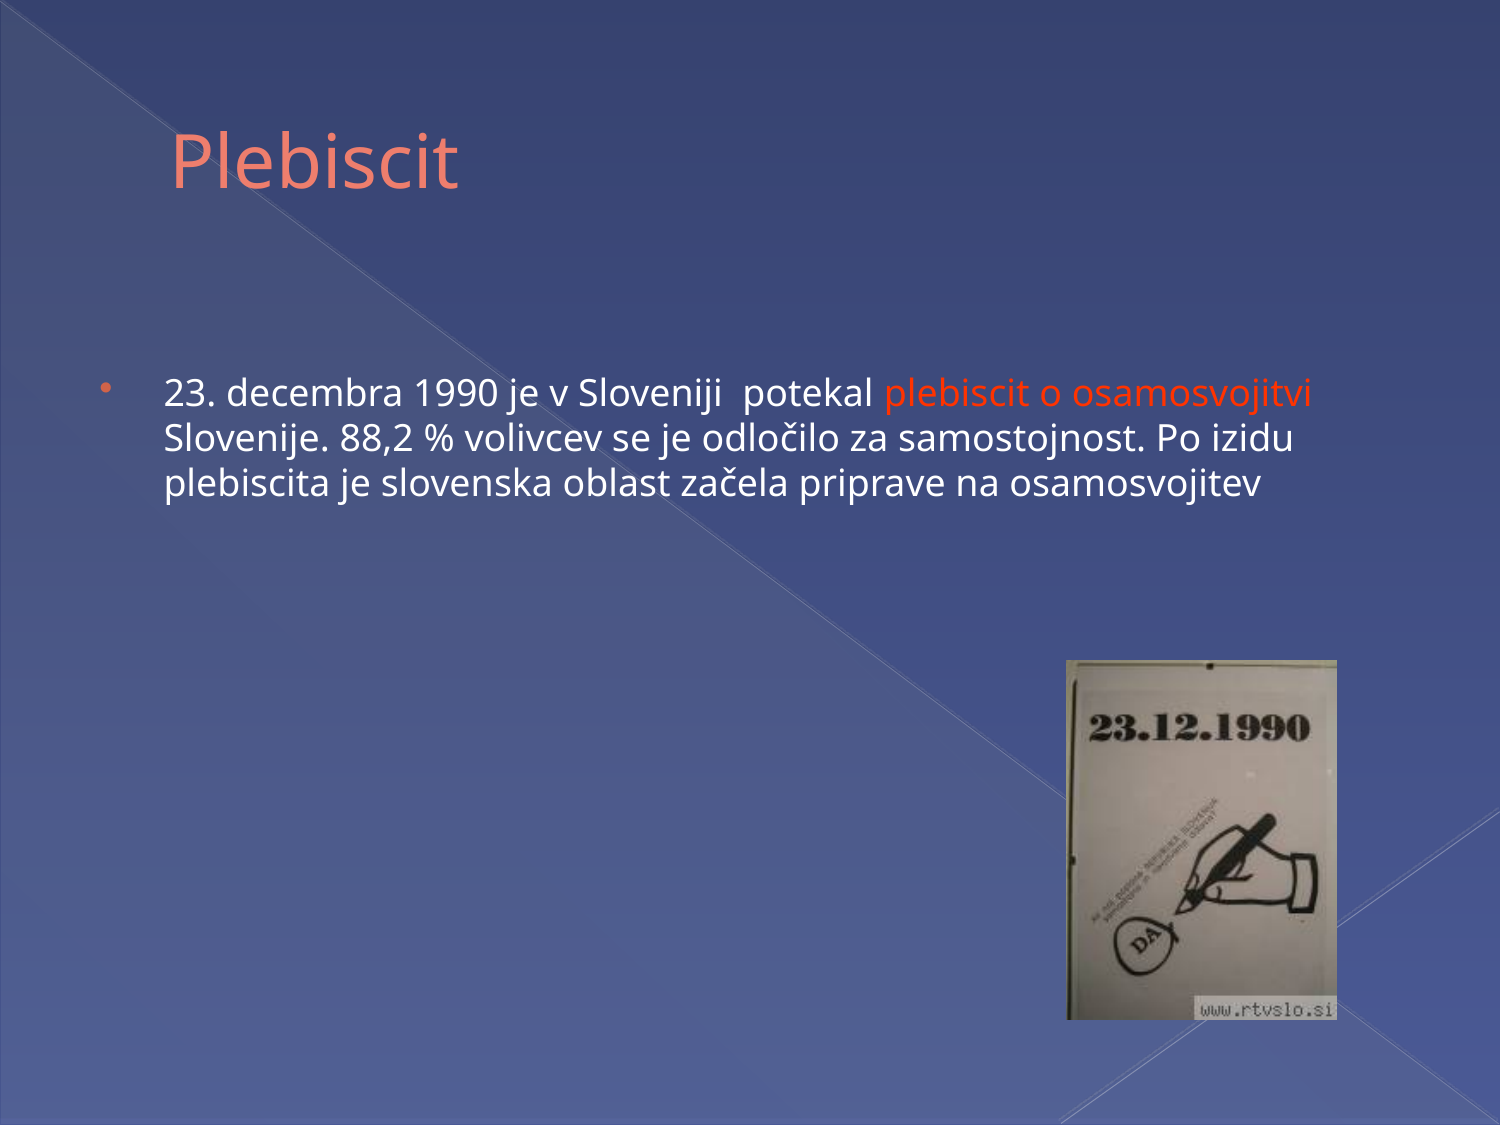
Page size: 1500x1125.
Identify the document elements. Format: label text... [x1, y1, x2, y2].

list 23. decembra 1990 je v Sloveniji potekal plebiscit o osamosvojitvi Slovenije. 88,2 % volivcev se je odločilo za samostojnost. Po izidu plebiscita je slovenska oblast začela priprave na osamosvojitev [75, 308, 1425, 1059]
title Plebiscit [75, 43, 1425, 274]
picture [1066, 660, 1337, 1020]
